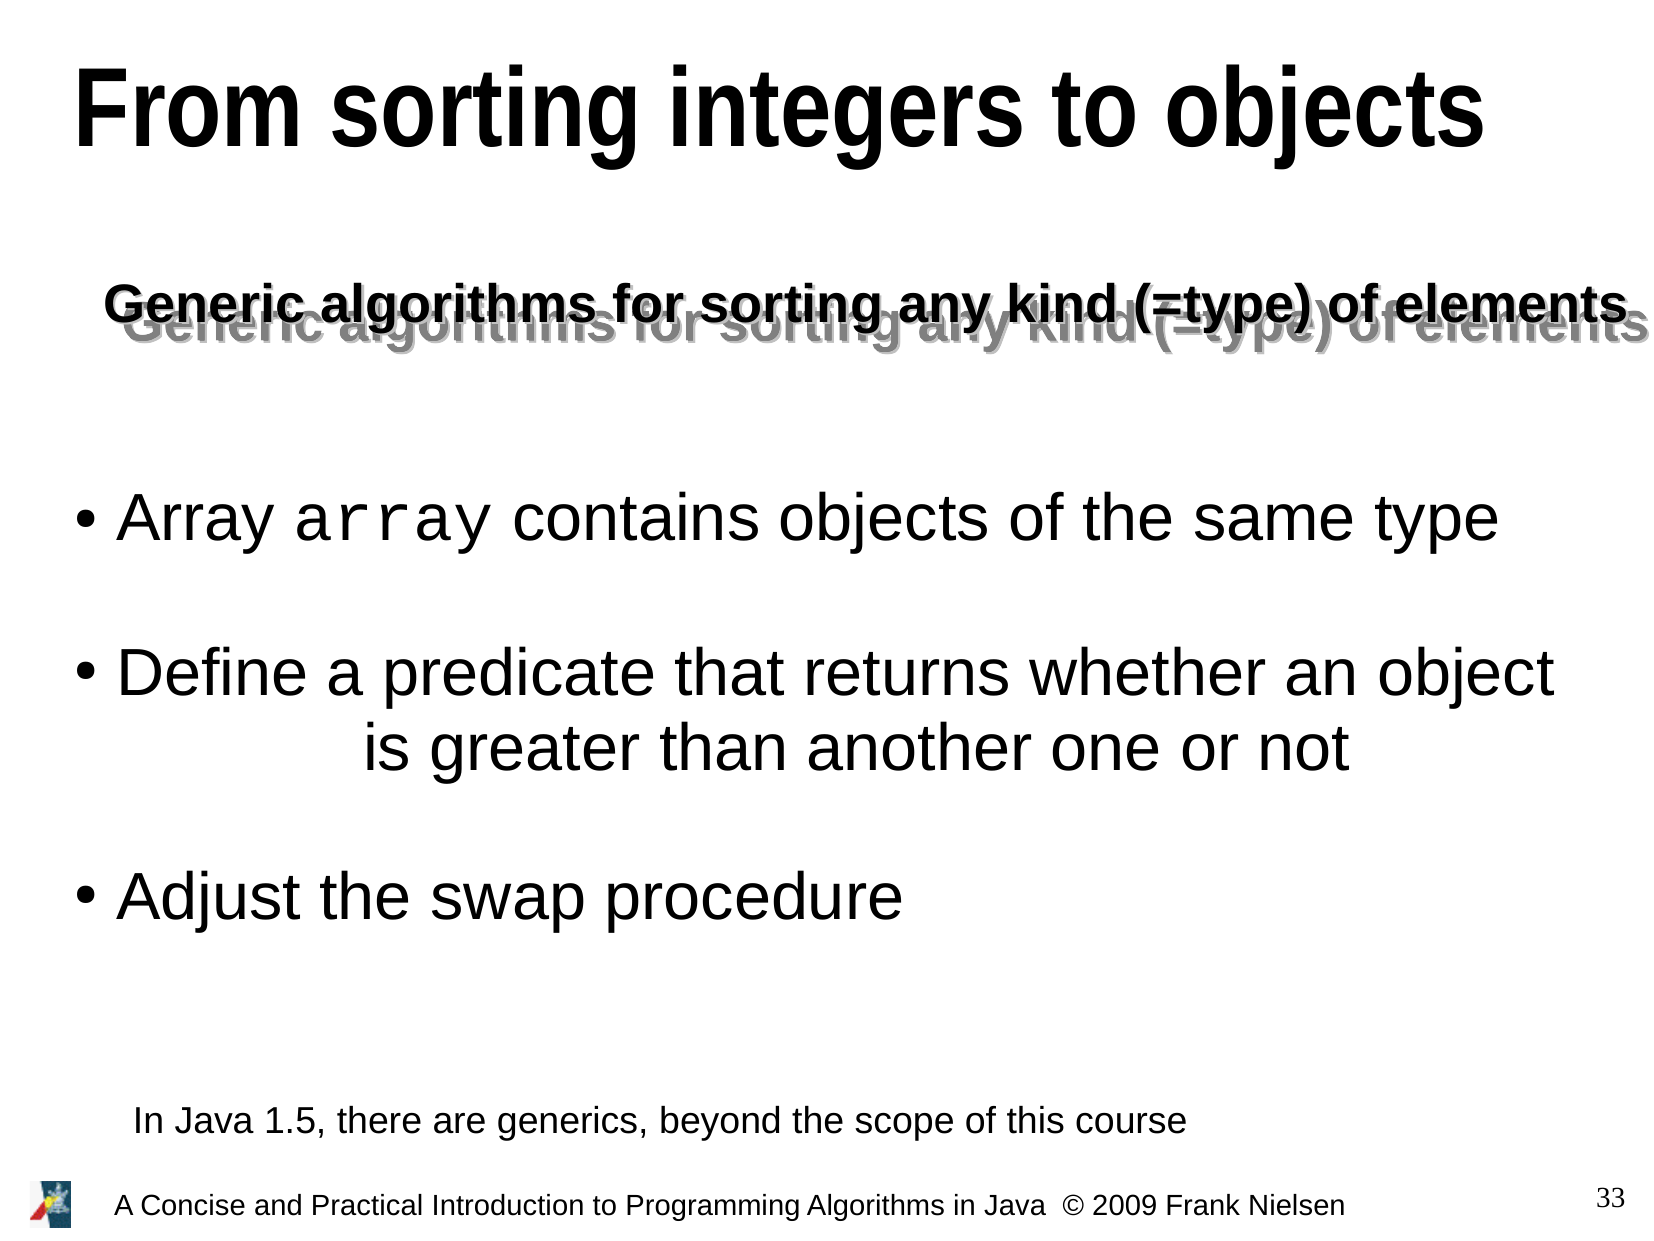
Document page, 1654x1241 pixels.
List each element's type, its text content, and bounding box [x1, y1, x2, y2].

text_box Generic algorithms for sorting any kind (=type) of elements [88, 265, 1645, 343]
text_box In Java 1.5, there are generics, beyond the scope of this course [118, 1092, 1477, 1150]
text_box From sorting integers to objects [59, 33, 1503, 178]
text_box Array array contains objects of the same type Define a predicate that returns whether an object is greater than another one or not Adjust the swap procedure [59, 472, 1590, 942]
picture [29, 1181, 71, 1228]
